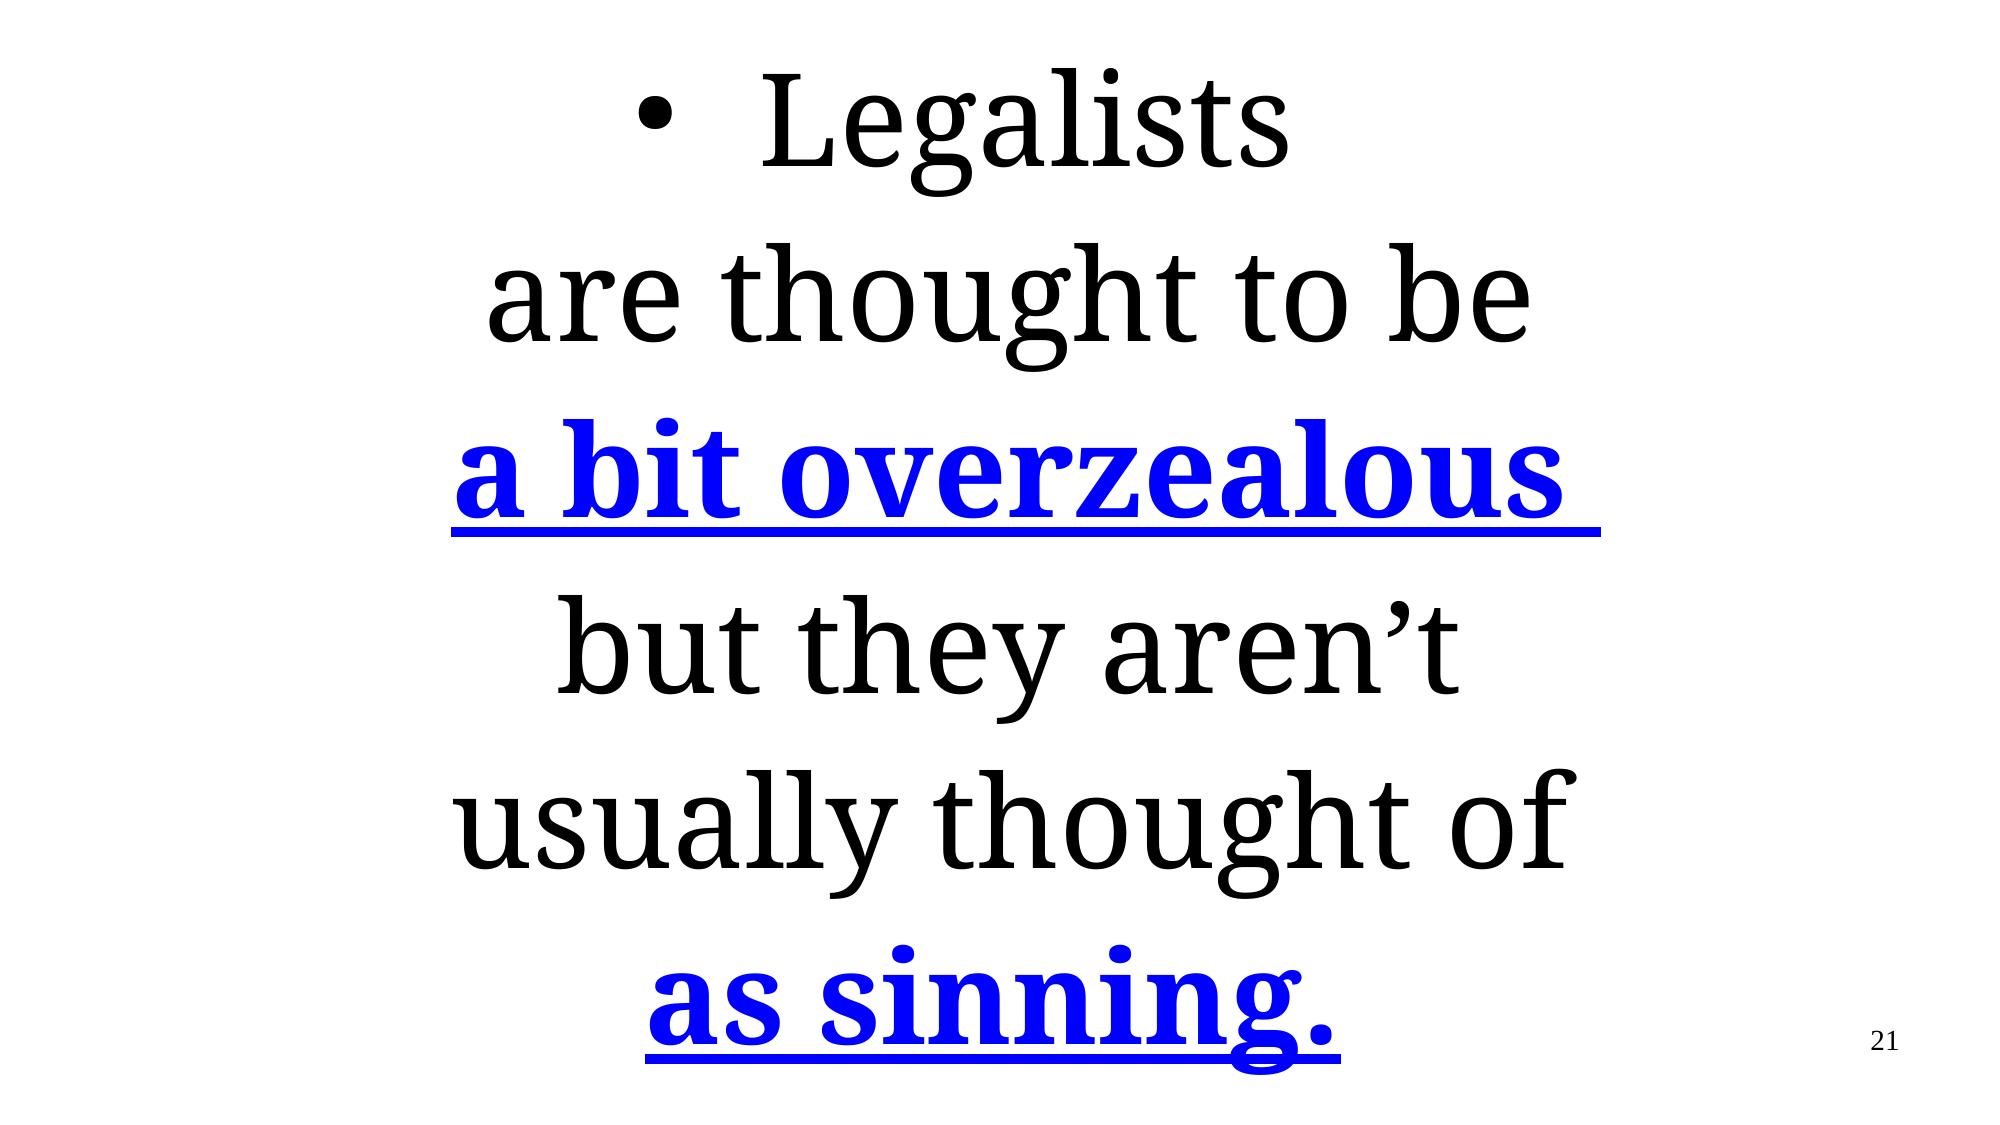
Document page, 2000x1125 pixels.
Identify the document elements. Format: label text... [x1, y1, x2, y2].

list Legalists are thought to be a bit overzealous but they aren’t usually thought of as sinning. [30, 27, 1962, 1093]
